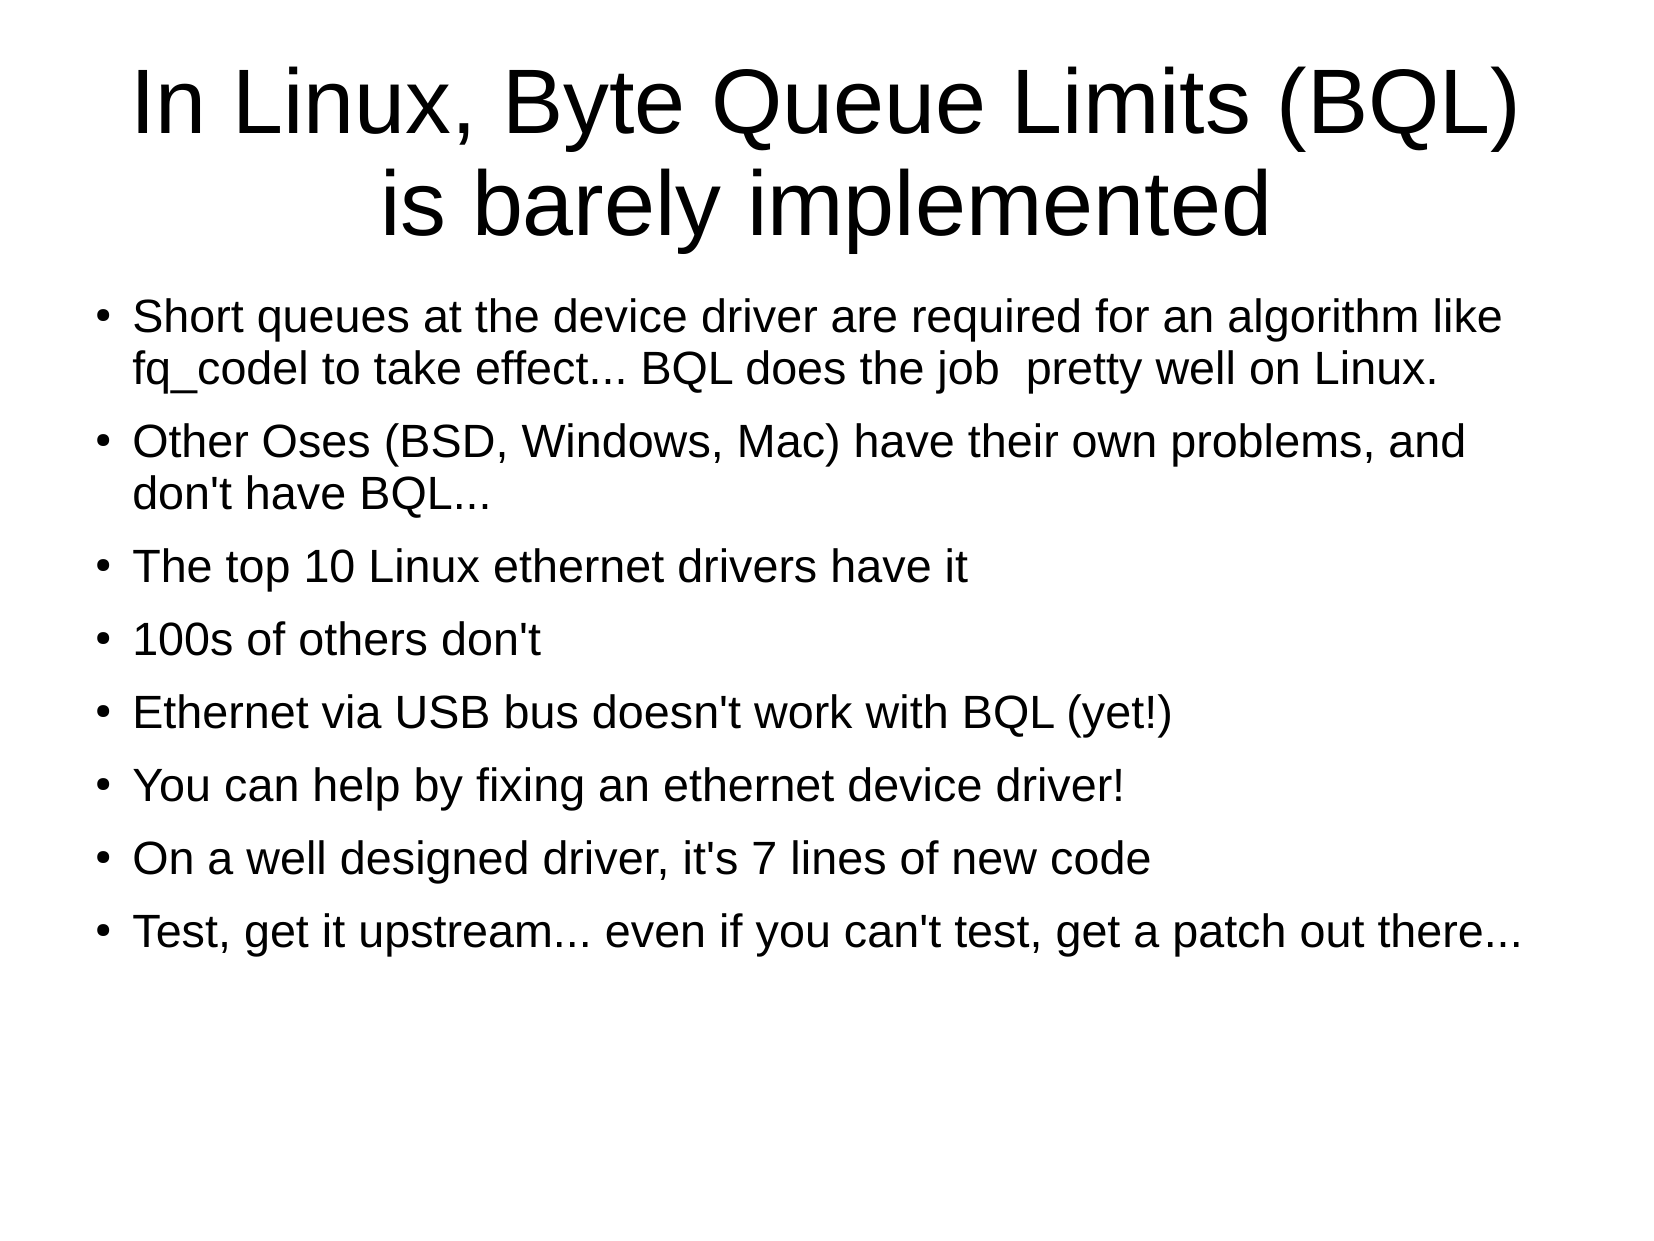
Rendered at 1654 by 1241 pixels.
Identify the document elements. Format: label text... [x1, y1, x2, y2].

title In Linux, Byte Queue Limits (BQL) is barely implemented [82, 49, 1571, 257]
list Short queues at the device driver are required for an algorithm like fq_codel to take effect... BQL does the job pretty well on Linux. Other Oses (BSD, Windows, Mac) have their own problems, and don't have BQL... The top 10 Linux ethernet drivers have it 100s of others don't Ethernet via USB bus doesn't work with BQL (yet!) You can help by fixing an ethernet device driver! On a well designed driver, it's 7 lines of new code Test, get it upstream... even if you can't test, get a patch out there... [82, 290, 1538, 1010]
